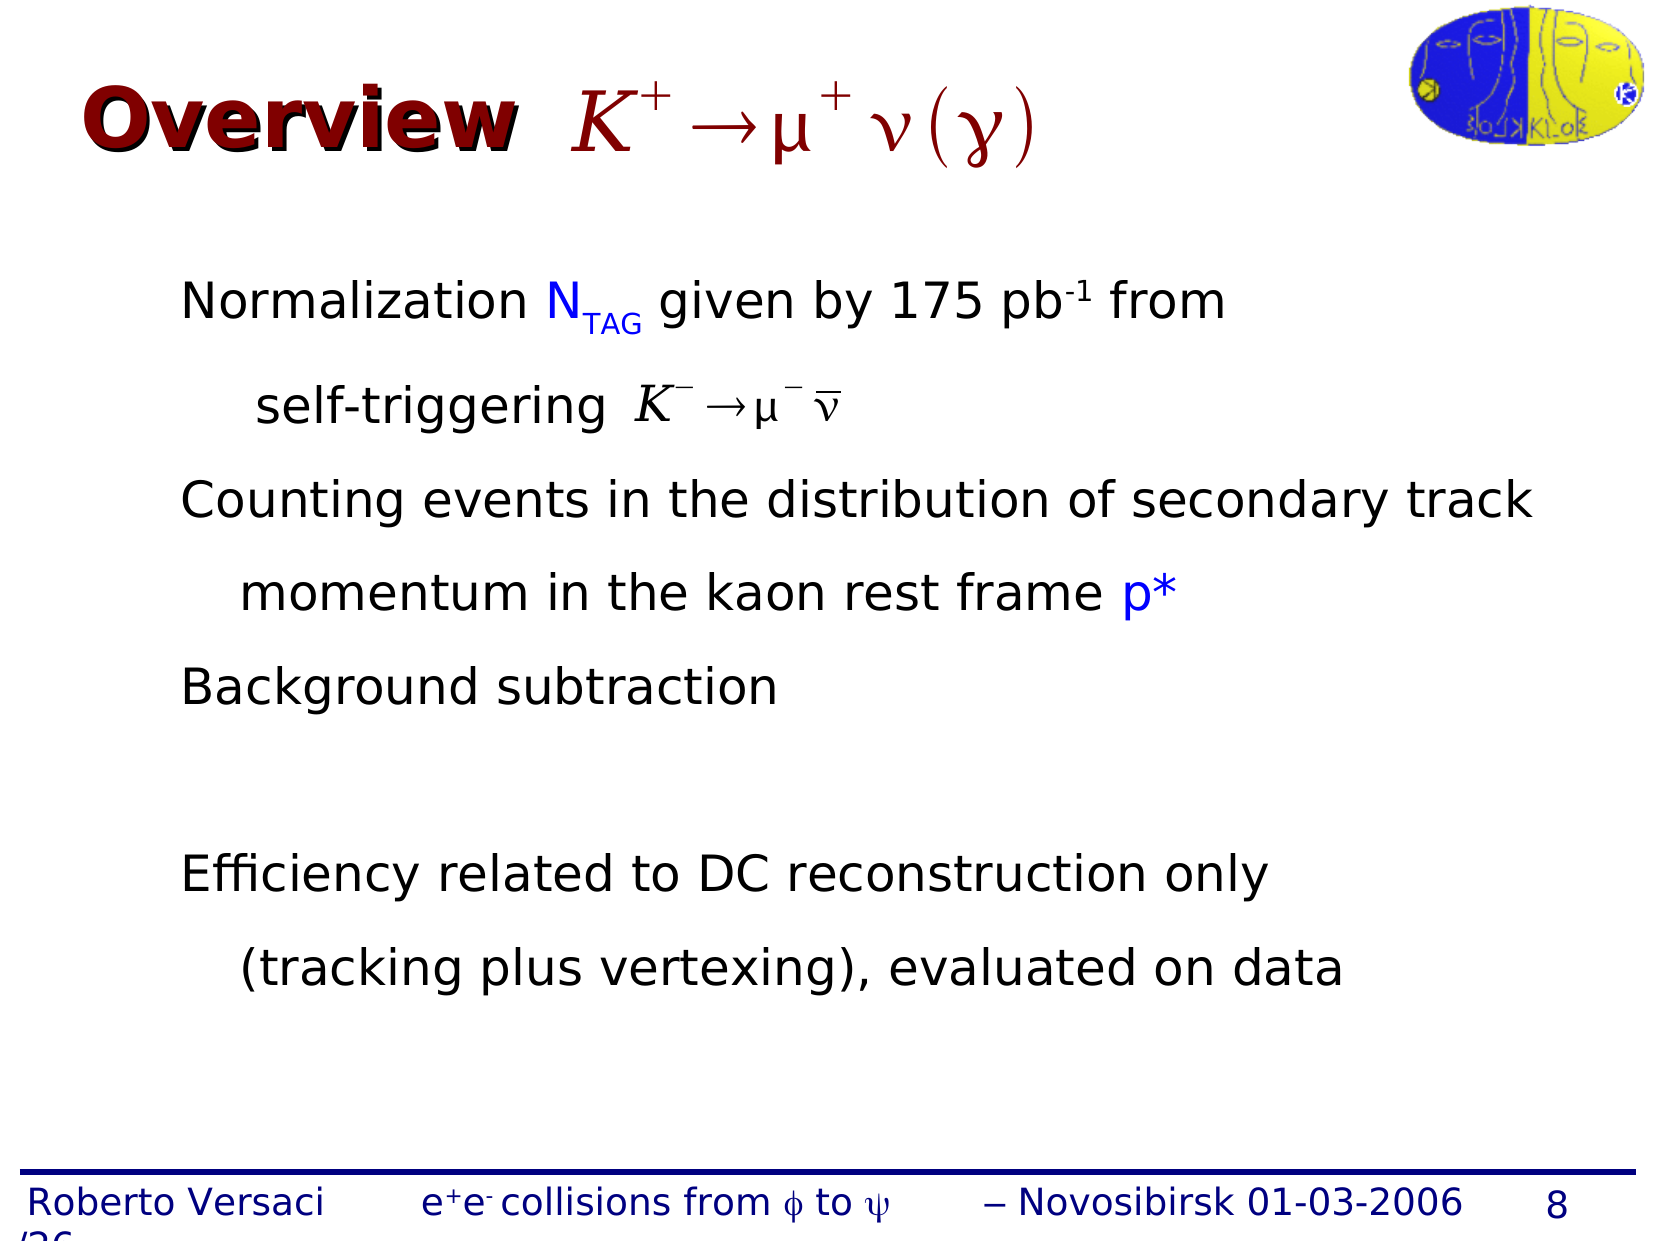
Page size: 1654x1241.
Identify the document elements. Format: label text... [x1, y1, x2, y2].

text_box Overview [65, 63, 534, 176]
chart [628, 367, 849, 437]
picture [1398, 0, 1654, 151]
chart [565, 64, 1045, 178]
text_box Normalization NTAG given by 175 pb-1 from self-triggering Counting events in the distribution of secondary track momentum in the kaon rest frame p* Background subtraction Efficiency related to DC reconstruction only (tracking plus vertexing), evaluated on data [150, 264, 1550, 1005]
